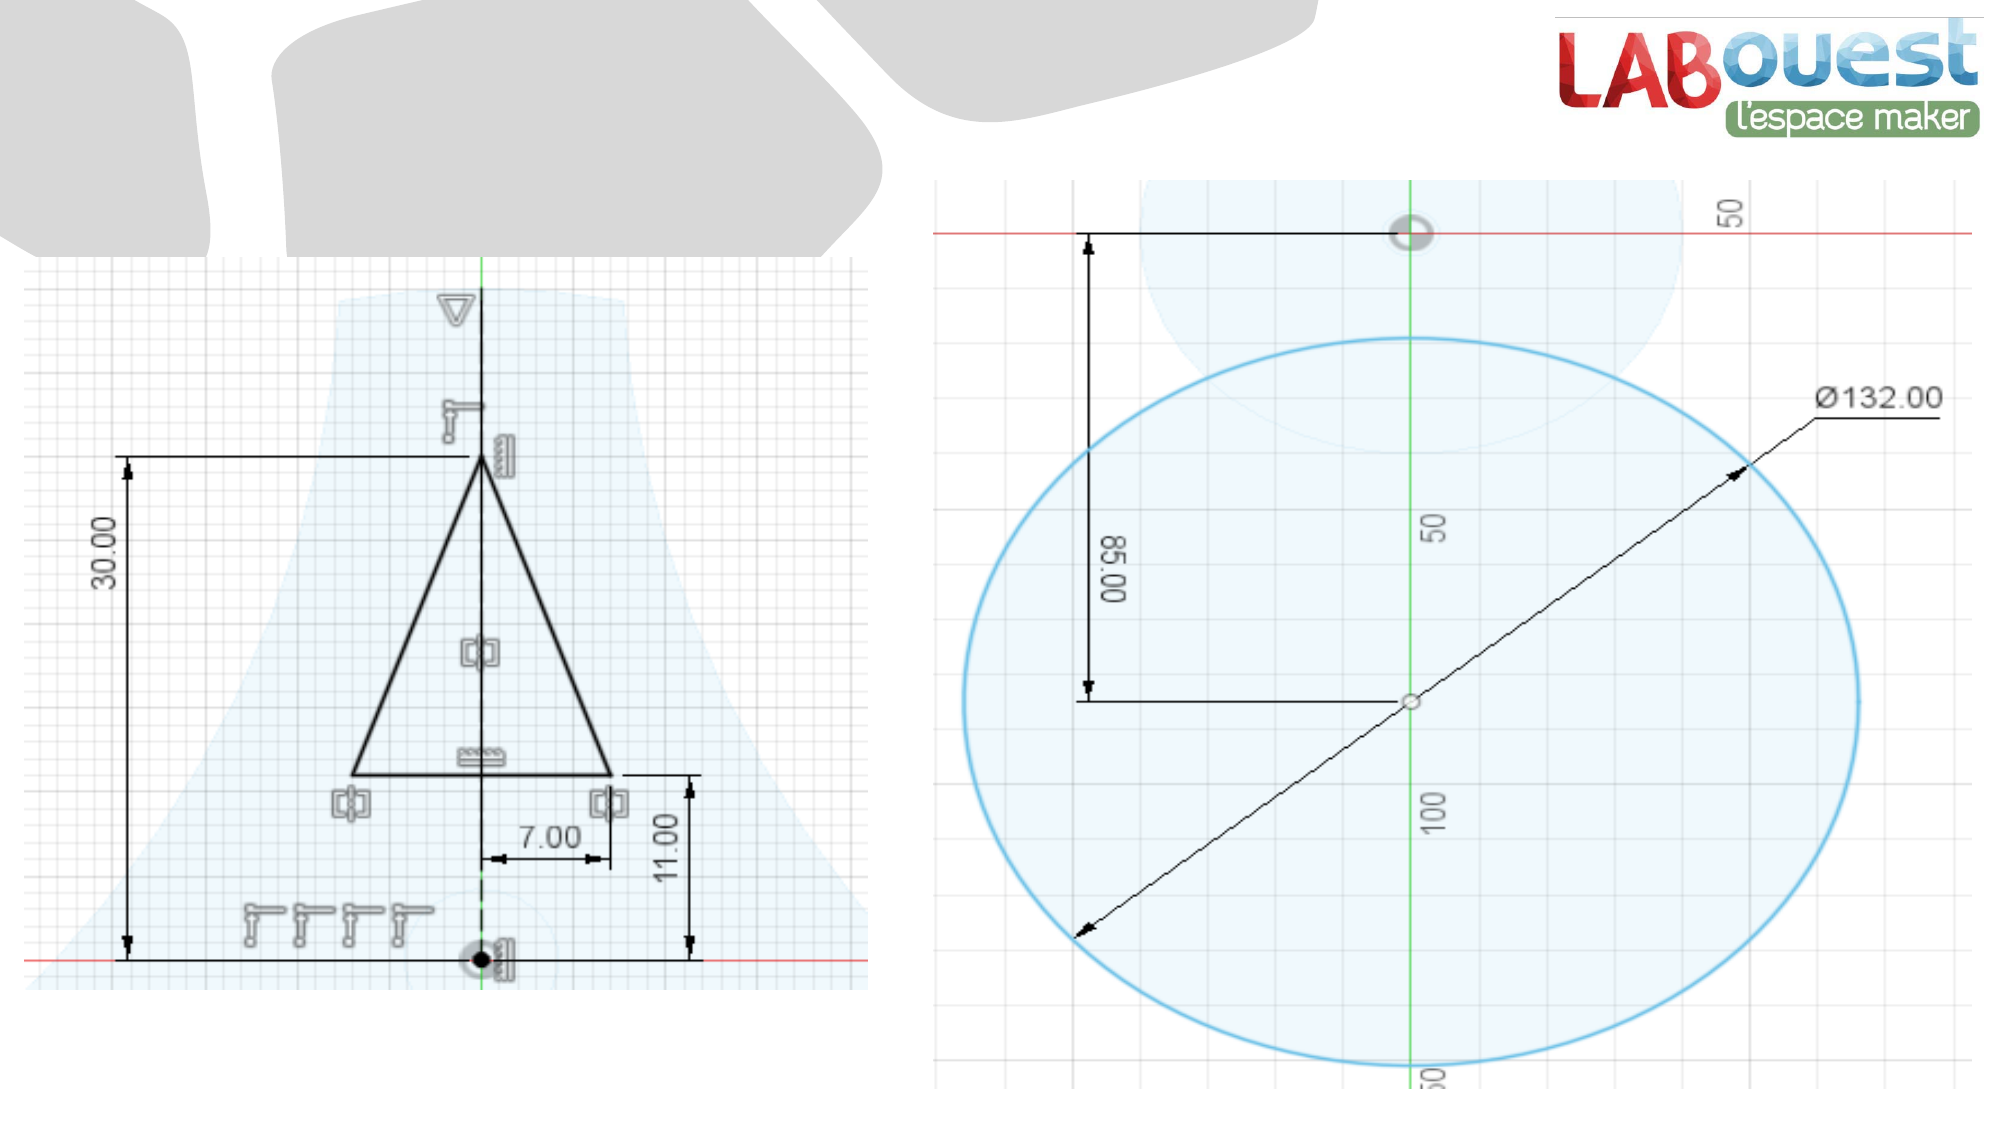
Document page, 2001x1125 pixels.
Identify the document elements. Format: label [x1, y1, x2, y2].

picture [933, 0, 1984, 1089]
picture [24, 257, 868, 990]
